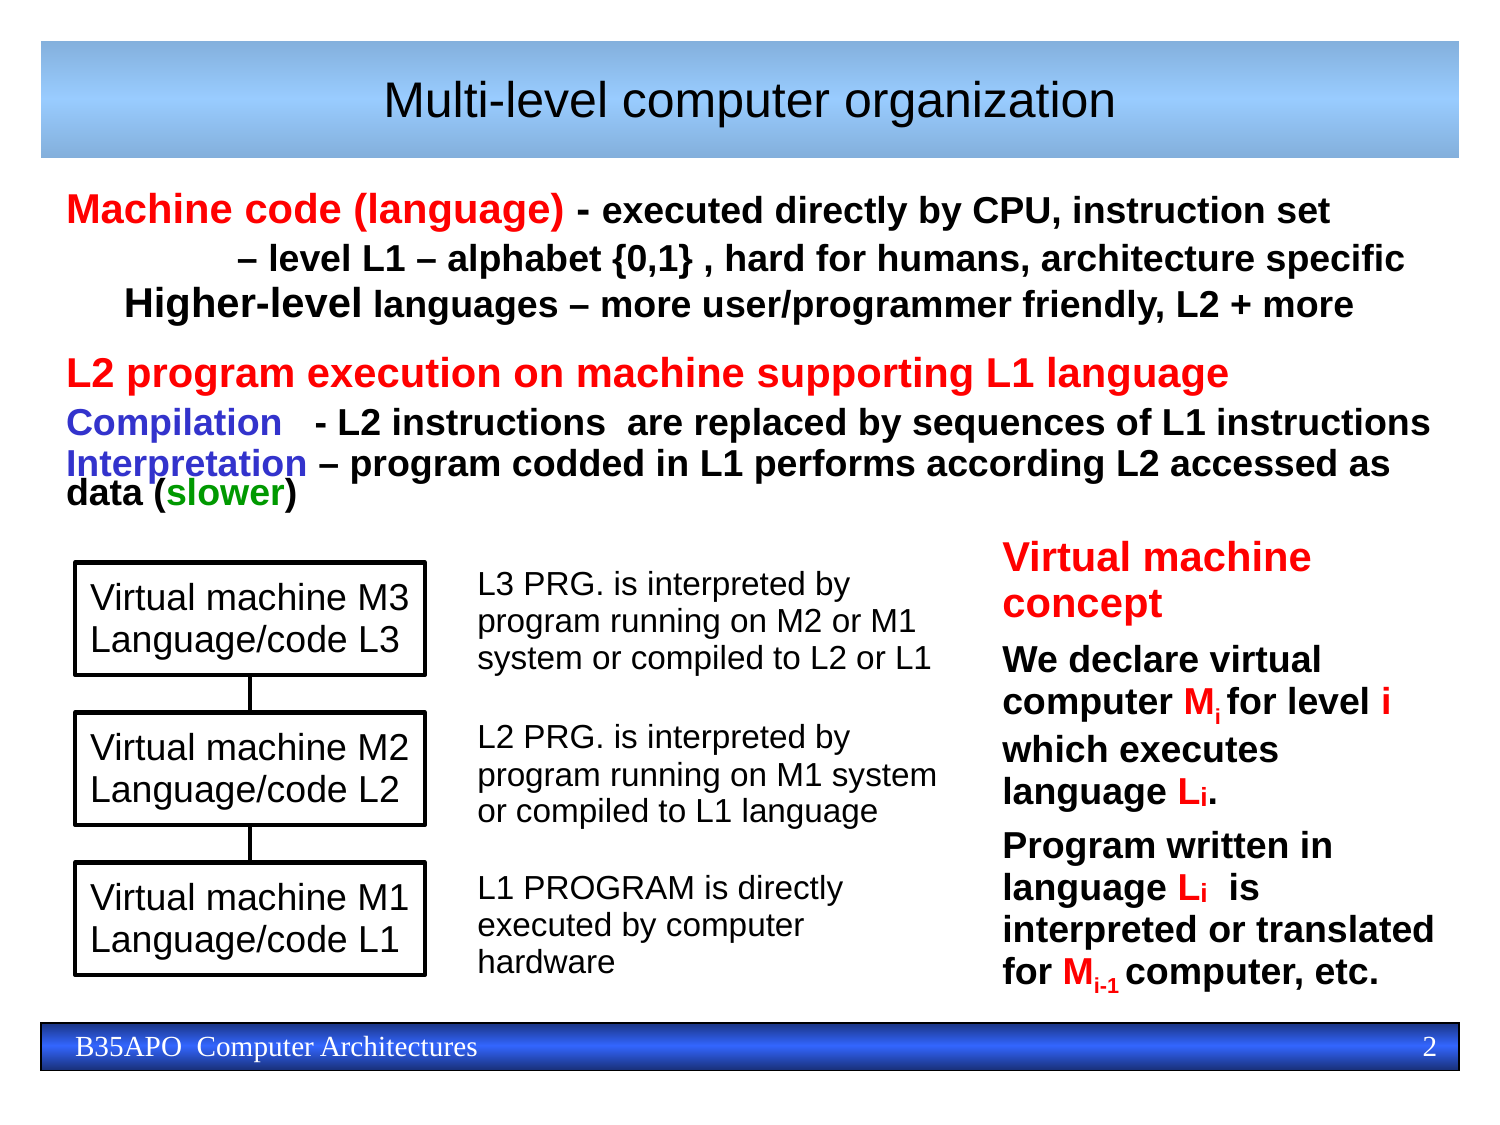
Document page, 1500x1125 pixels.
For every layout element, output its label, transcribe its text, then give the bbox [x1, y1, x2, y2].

text_box L1 PROGRAM is directly executed by computer hardware [462, 862, 963, 989]
text_box Machine code (language) - executed directly by CPU, instruction set – level L1 – alphabet {0,1} , hard for humans, architecture specific Higher-level languages – more user/programmer friendly, L2 + more L2 program execution on machine supporting L1 language Compilation - L2 instructions are replaced by sequences of L1 instructions Interpretation – program codded in L1 performs according L2 accessed as data (slower) [51, 182, 1452, 1008]
text_box Virtual machine M3 Language/code L3 [75, 562, 425, 675]
text_box Virtual machine M2 Language/code L2 [75, 712, 425, 825]
text_box Virtual machine concept We declare virtual computer Mi for level i which executes language Li. Program written in language Li is interpreted or translated for Mi-1 computer, etc. [987, 526, 1463, 1024]
text_box L2 PRG. is interpreted by program running on M1 system or compiled to L1 language [462, 711, 963, 838]
text_box Virtual machine M1 Language/code L1 [75, 862, 425, 975]
text_box L3 PRG. is interpreted by program running on M2 or M1 system or compiled to L2 or L1 [462, 558, 963, 684]
title Multi-level computer organization [41, 41, 1459, 158]
